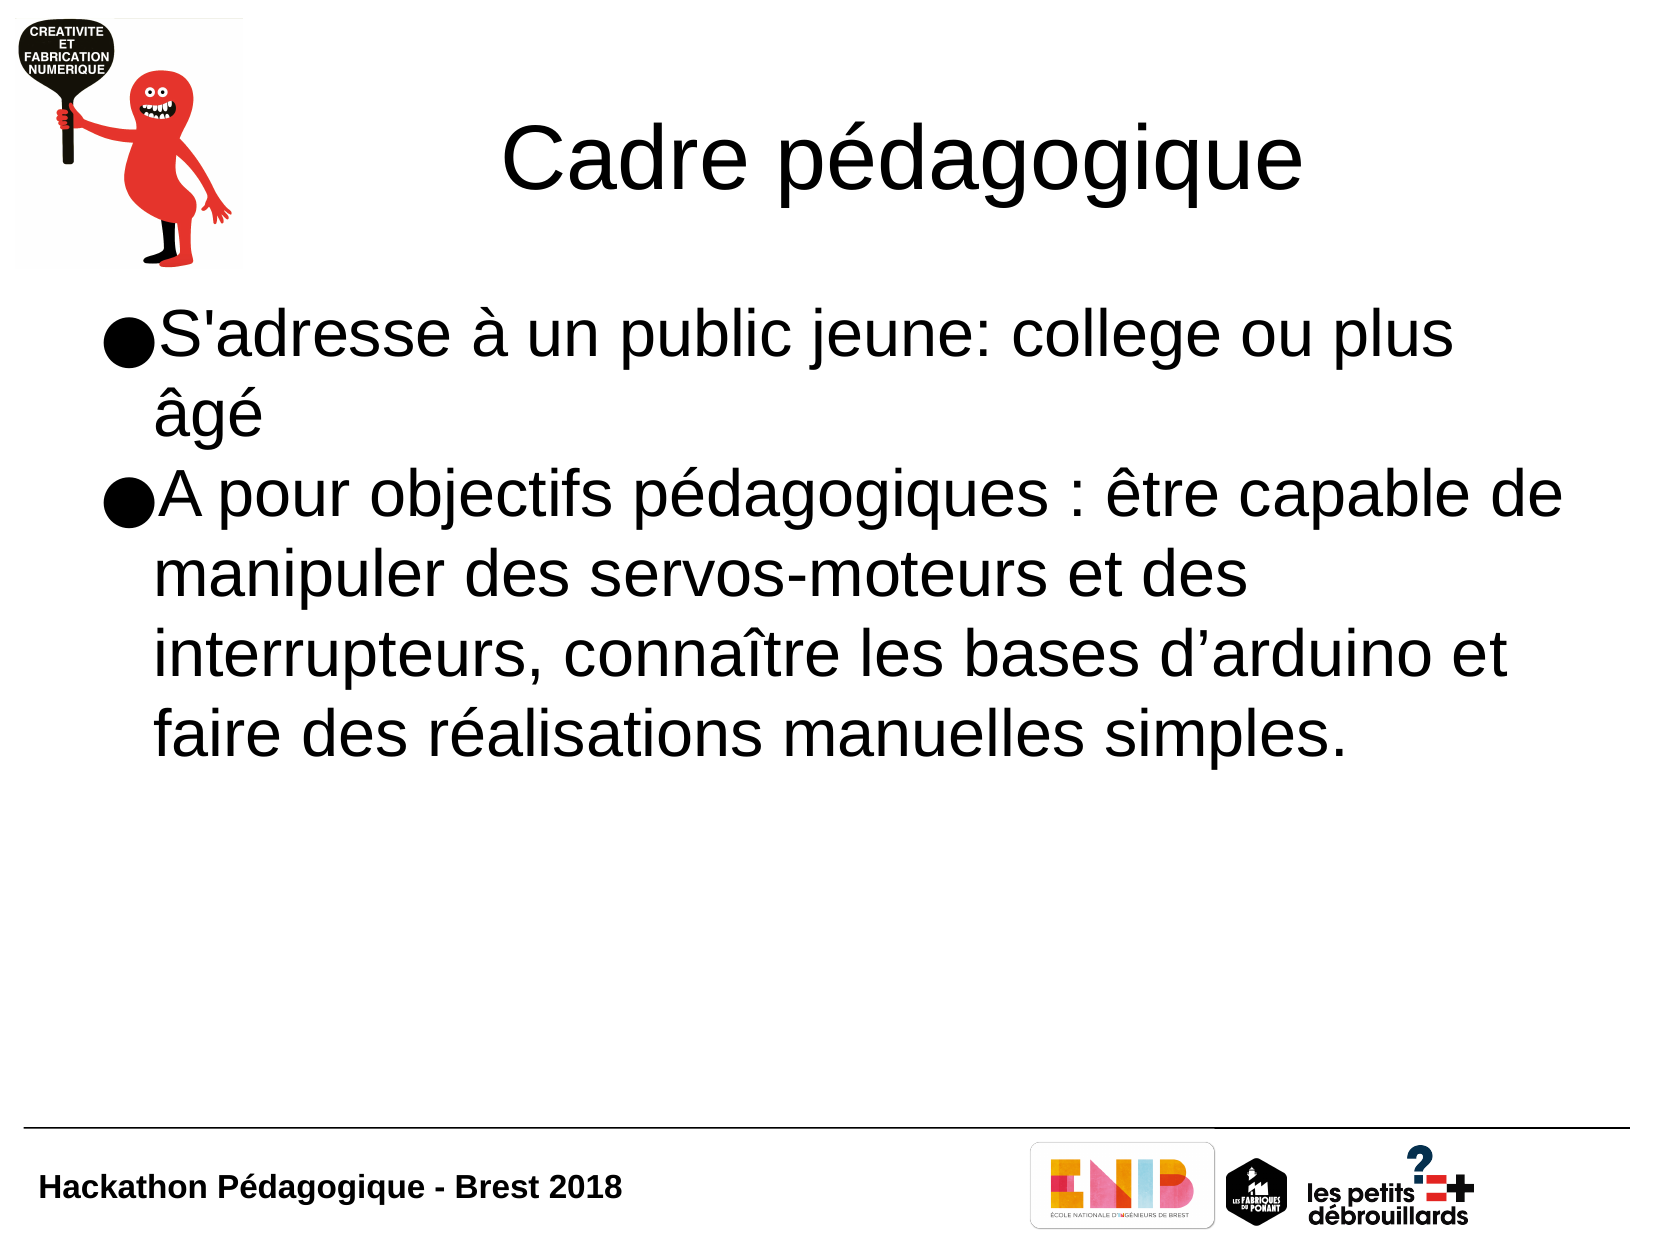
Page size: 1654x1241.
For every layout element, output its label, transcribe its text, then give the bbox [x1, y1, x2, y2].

picture [1308, 1145, 1474, 1225]
text_box Cadre pédagogique [243, 49, 1571, 257]
text_box Hackathon Pédagogique - Brest 2018 [23, 1157, 945, 1212]
picture [15, 18, 243, 269]
picture [1015, 1127, 1287, 1241]
text_box S'adresse à un public jeune: college ou plus âgé A pour objectifs pédagogiques : être capable de manipuler des servos-moteurs et des interrupteurs, connaître les bases d’arduino et faire des réalisations manuelles simples. [82, 290, 1571, 1109]
